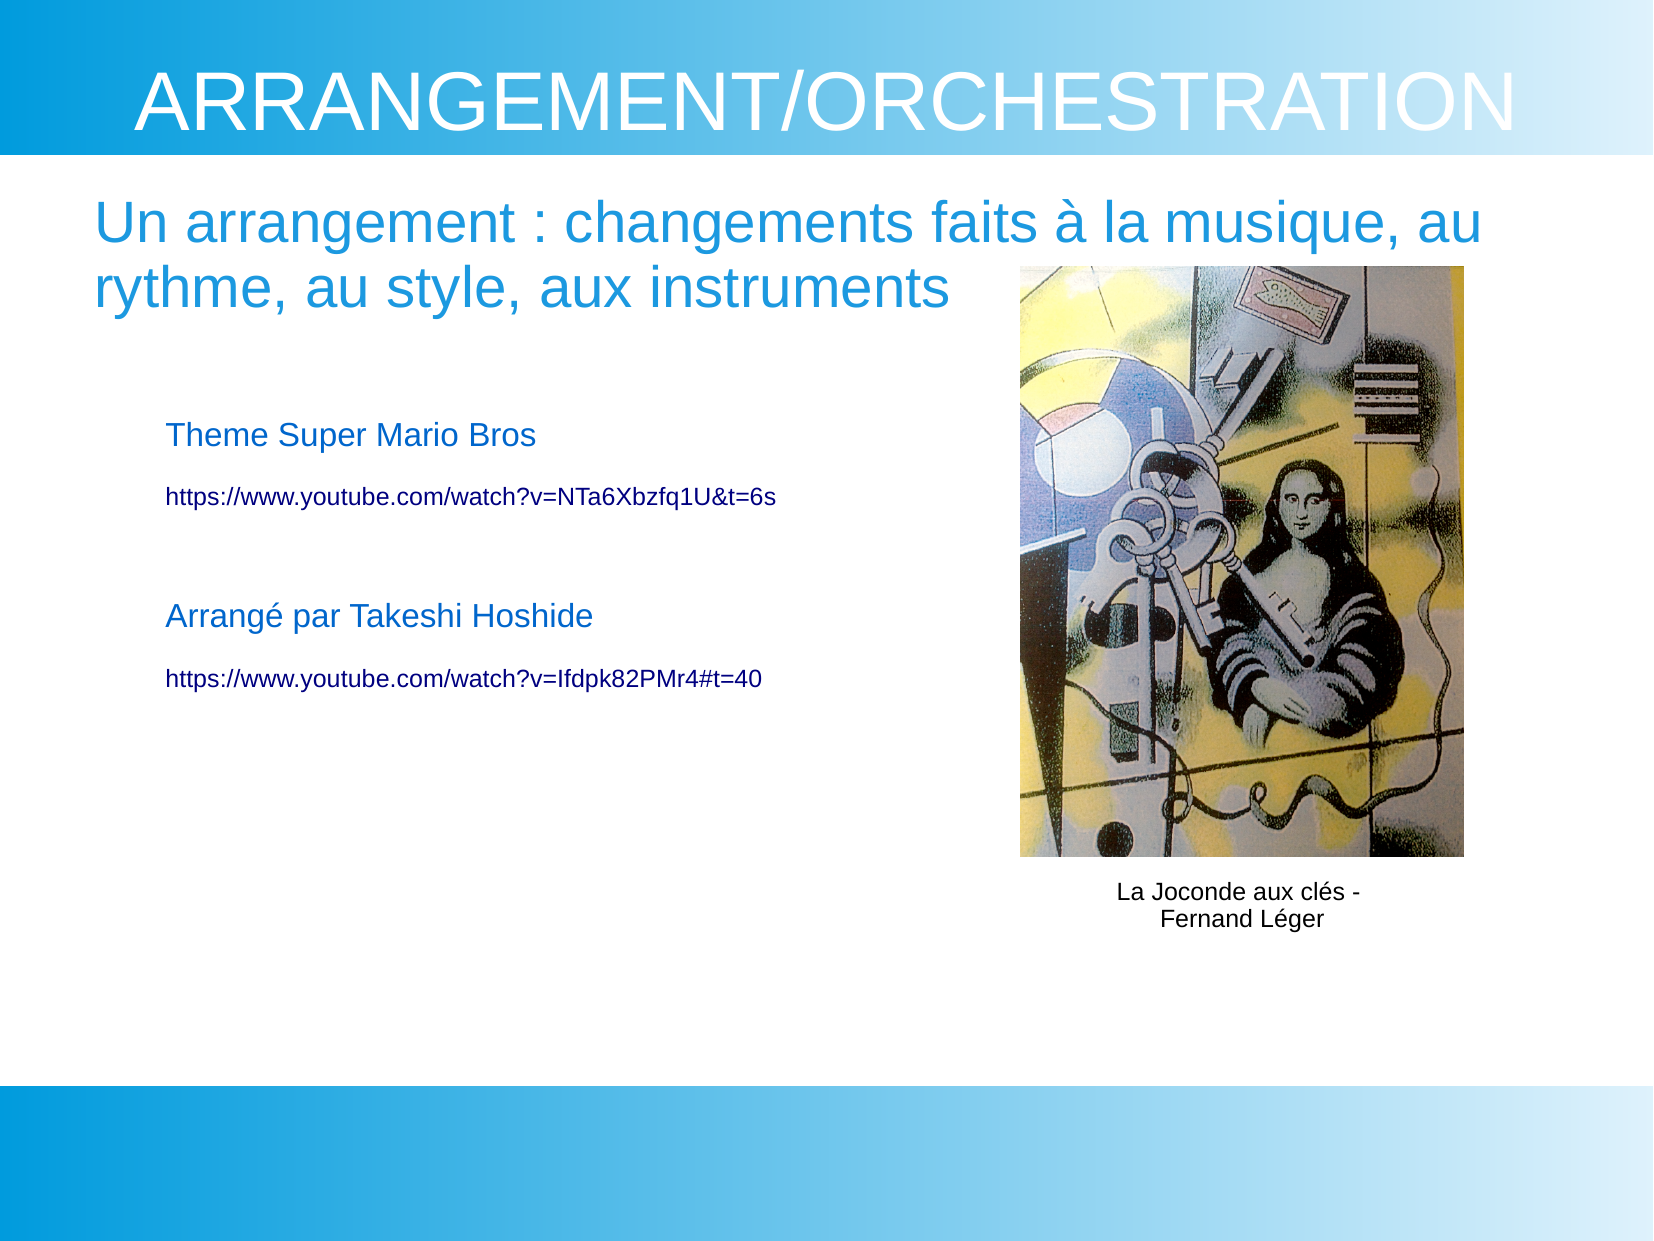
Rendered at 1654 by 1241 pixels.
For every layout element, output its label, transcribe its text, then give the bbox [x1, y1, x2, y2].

list Un arrangement : changements faits à la musique, au rythme, au style, aux instruments Theme Super Mario Bros https://www.youtube.com/watch?v=NTa6Xbzfq1U&t=6s Arrangé par Takeshi Hoshide https://www.youtube.com/watch?v=Ifdpk82PMr4#t=40 [94, 190, 1583, 1063]
picture [1020, 266, 1464, 857]
text_box La Joconde aux clés - Fernand Léger [1044, 869, 1441, 941]
title ARRANGEMENT/ORCHESTRATION [82, 49, 1571, 155]
